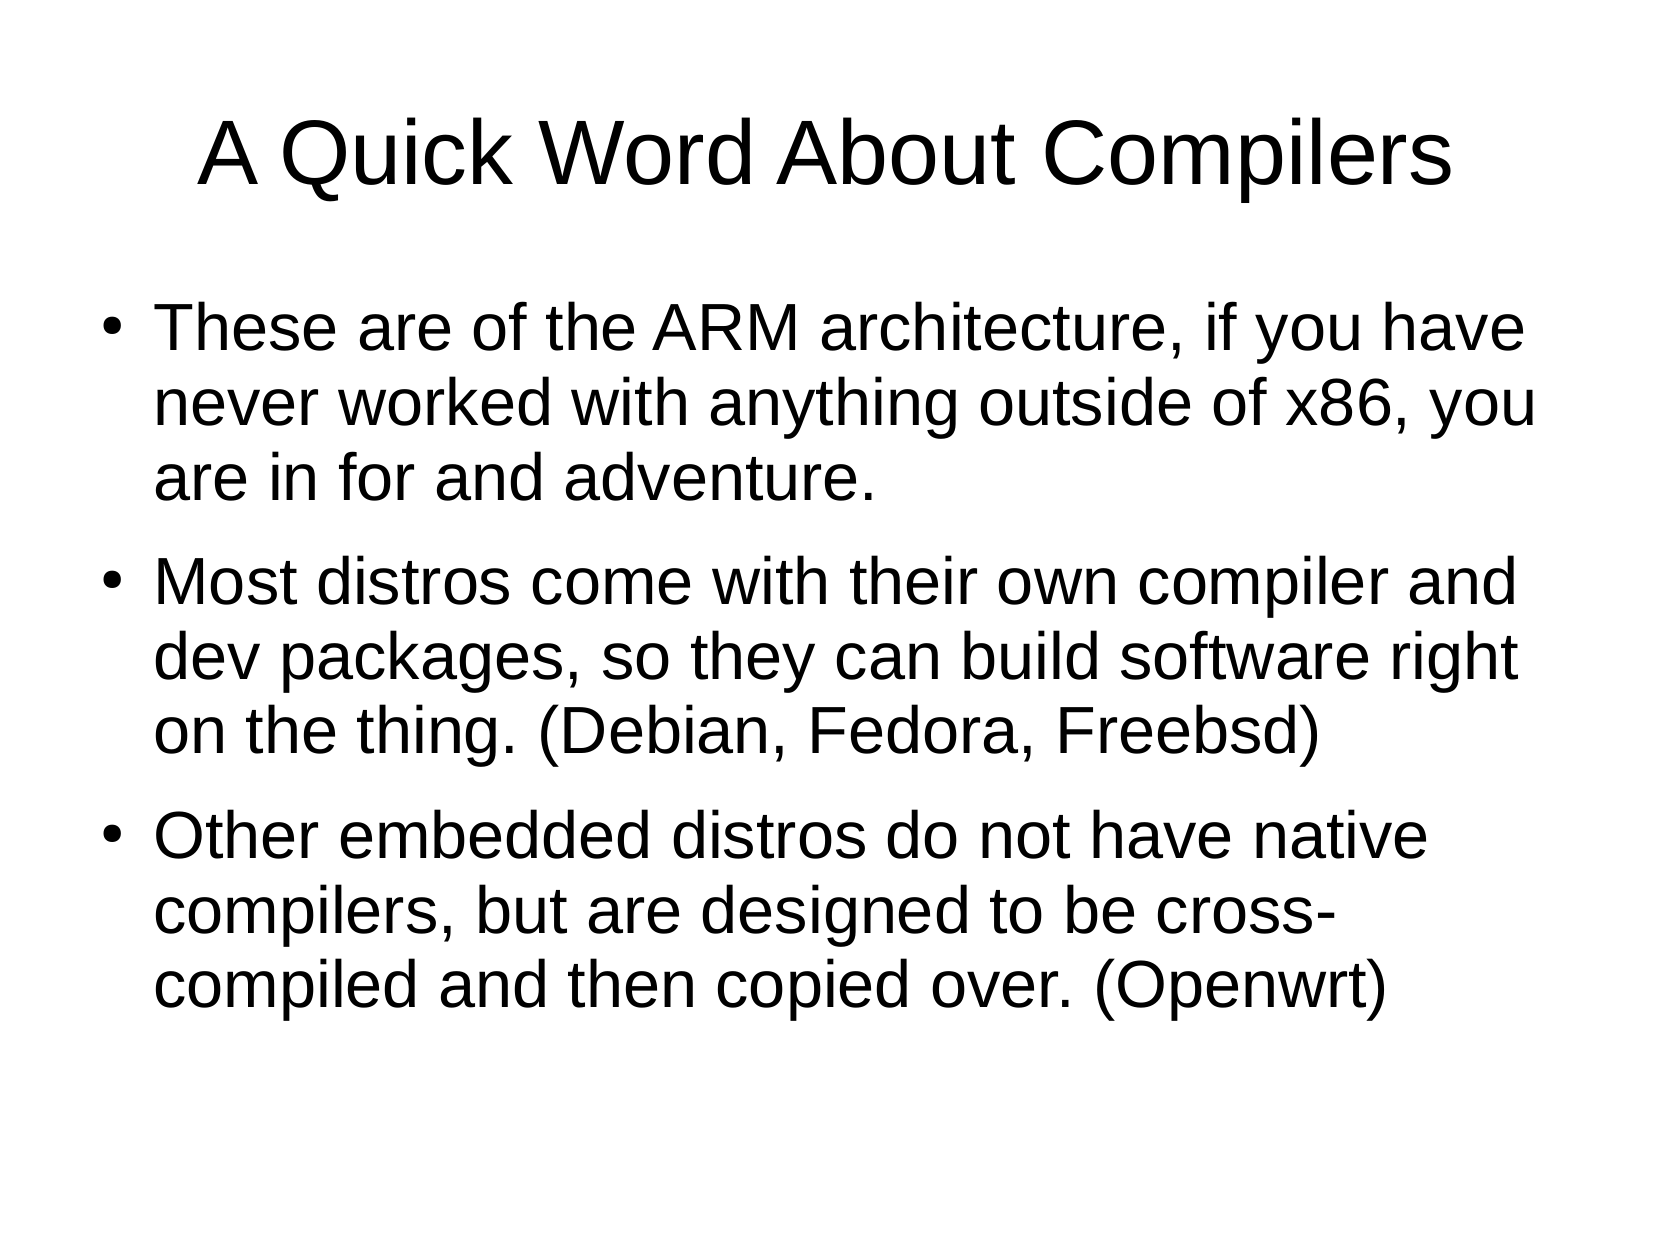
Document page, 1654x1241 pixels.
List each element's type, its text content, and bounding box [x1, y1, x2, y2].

title A Quick Word About Compilers [82, 56, 1571, 250]
list These are of the ARM architecture, if you have never worked with anything outside of x86, you are in for and adventure. Most distros come with their own compiler and dev packages, so they can build software right on the thing. (Debian, Fedora, Freebsd) Other embedded distros do not have native compilers, but are designed to be cross-compiled and then copied over. (Openwrt) [82, 290, 1571, 1109]
